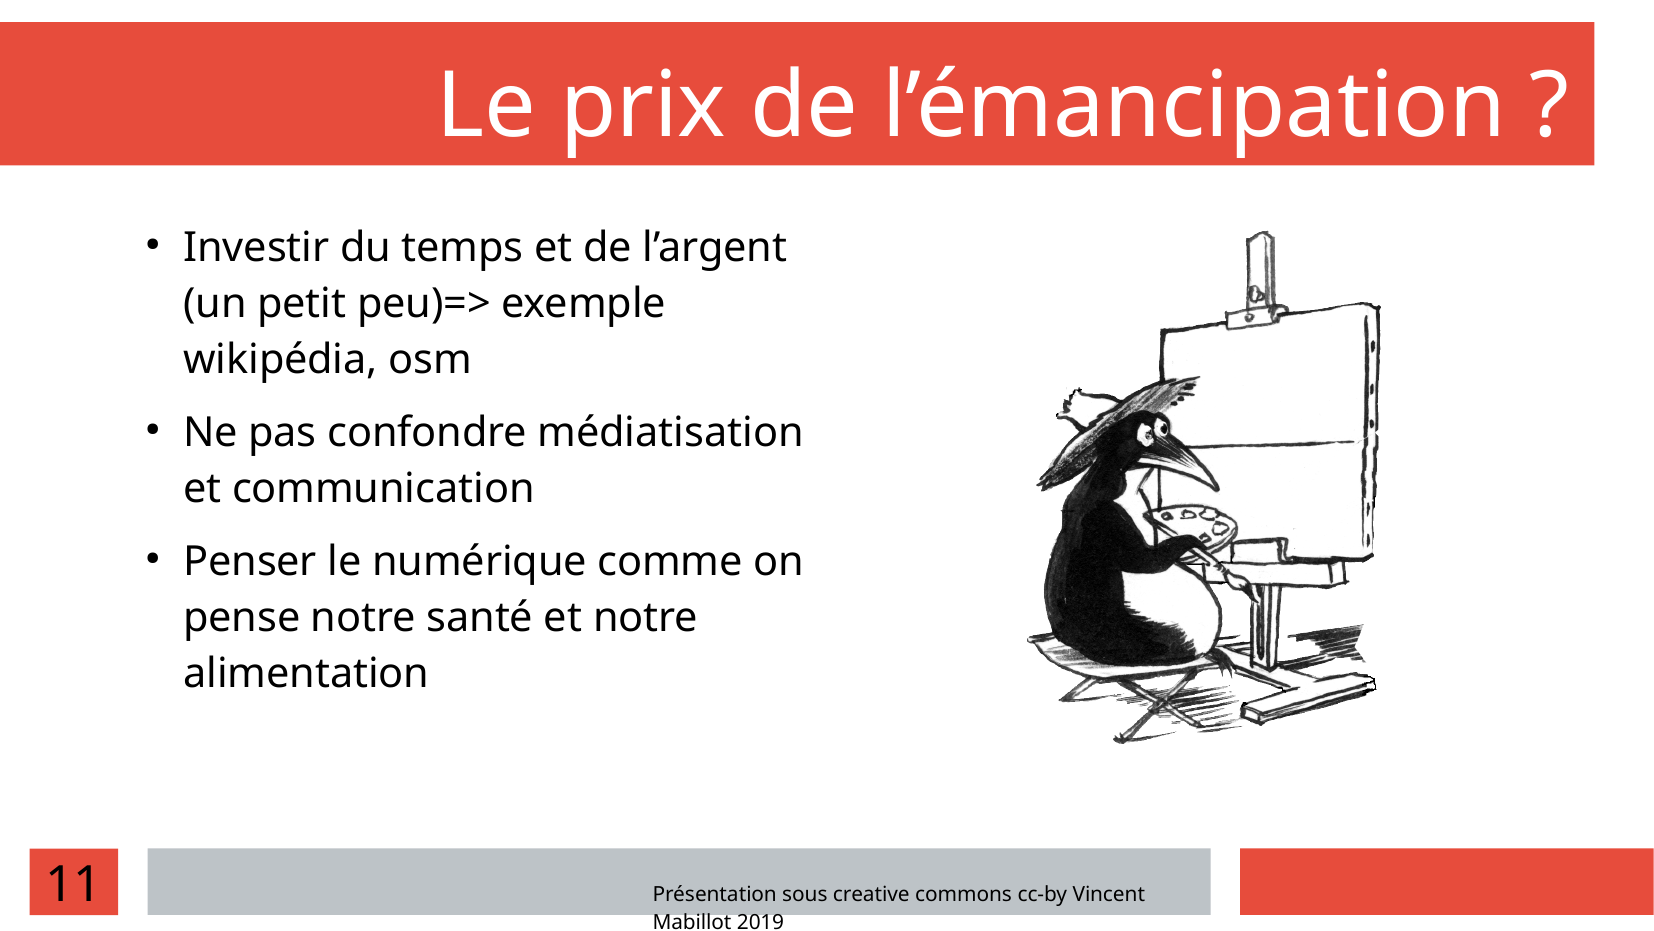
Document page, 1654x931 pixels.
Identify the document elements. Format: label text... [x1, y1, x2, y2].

list Investir du temps et de l’argent (un petit peu)=> exemple wikipédia, osm Ne pas confondre médiatisation et communication Penser le numérique comme on pense notre santé et notre alimentation [82, 217, 809, 758]
picture [938, 217, 1479, 758]
title Le prix de l’émancipation ? [82, 37, 1571, 166]
